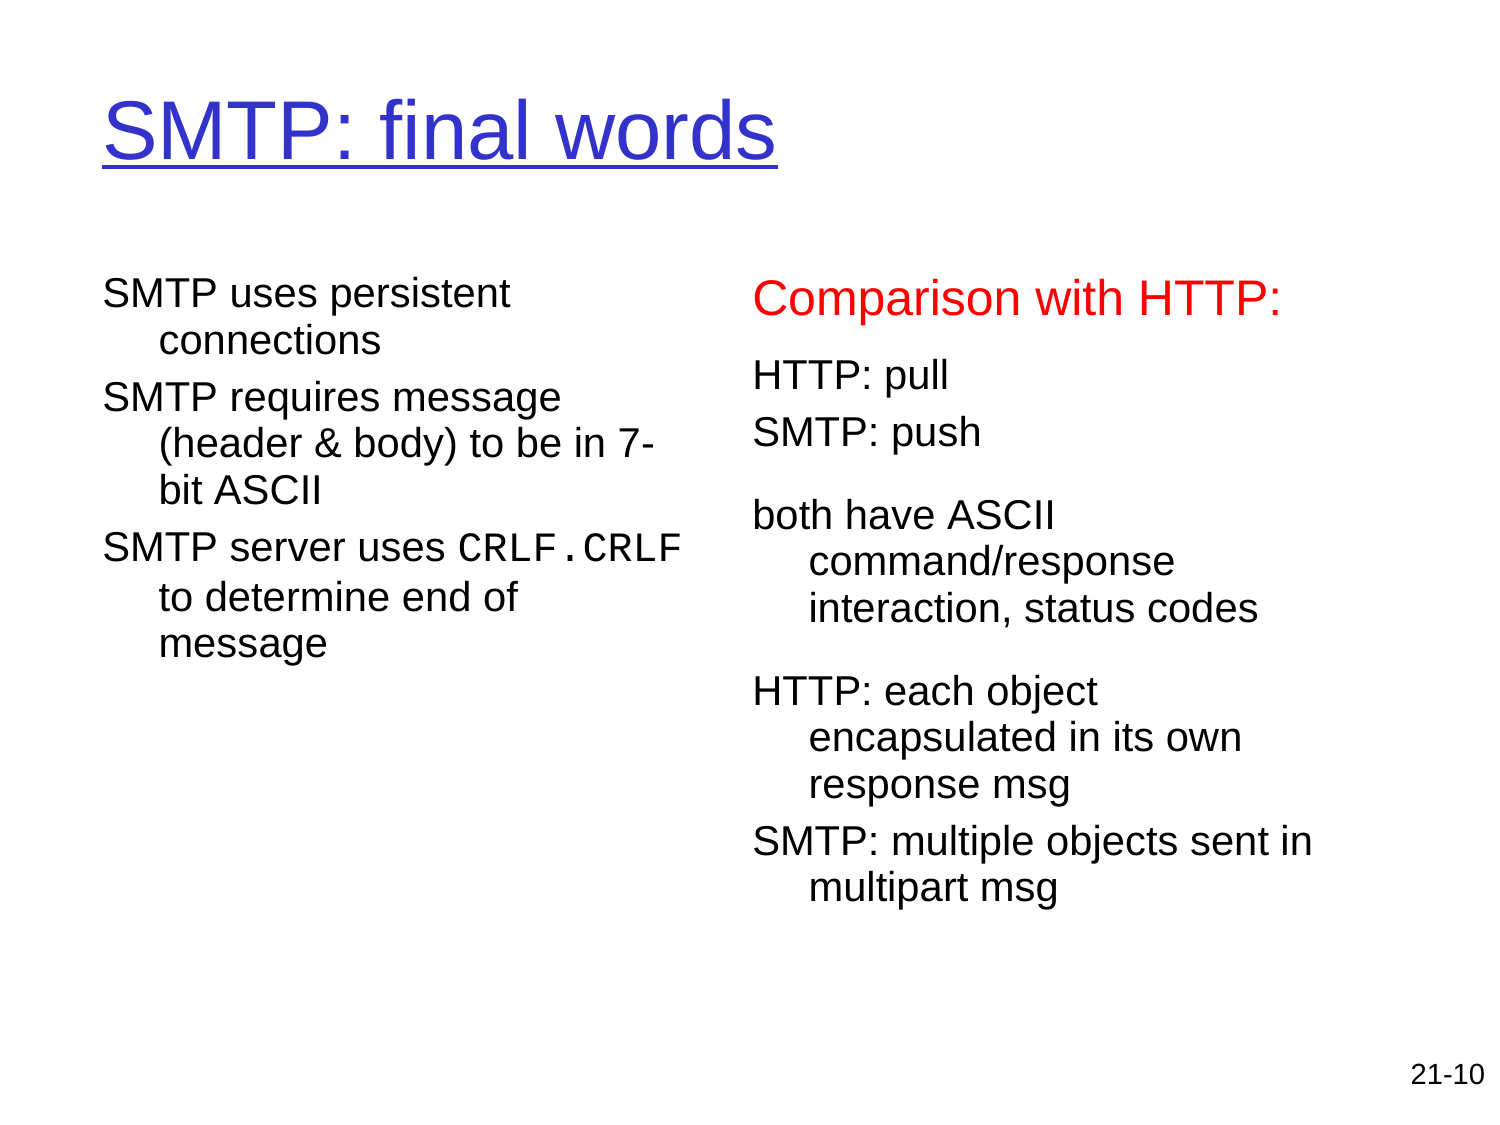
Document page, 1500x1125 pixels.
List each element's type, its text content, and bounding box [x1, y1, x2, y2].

list Comparison with HTTP: HTTP: pull SMTP: push both have ASCII command/response interaction, status codes HTTP: each object encapsulated in its own response msg SMTP: multiple objects sent in multipart msg [737, 262, 1363, 1026]
list SMTP uses persistent connections SMTP requires message (header & body) to be in 7-bit ASCII SMTP server uses CRLF.CRLF to determine end of message [87, 262, 713, 1026]
title SMTP: final words [87, 37, 1363, 225]
